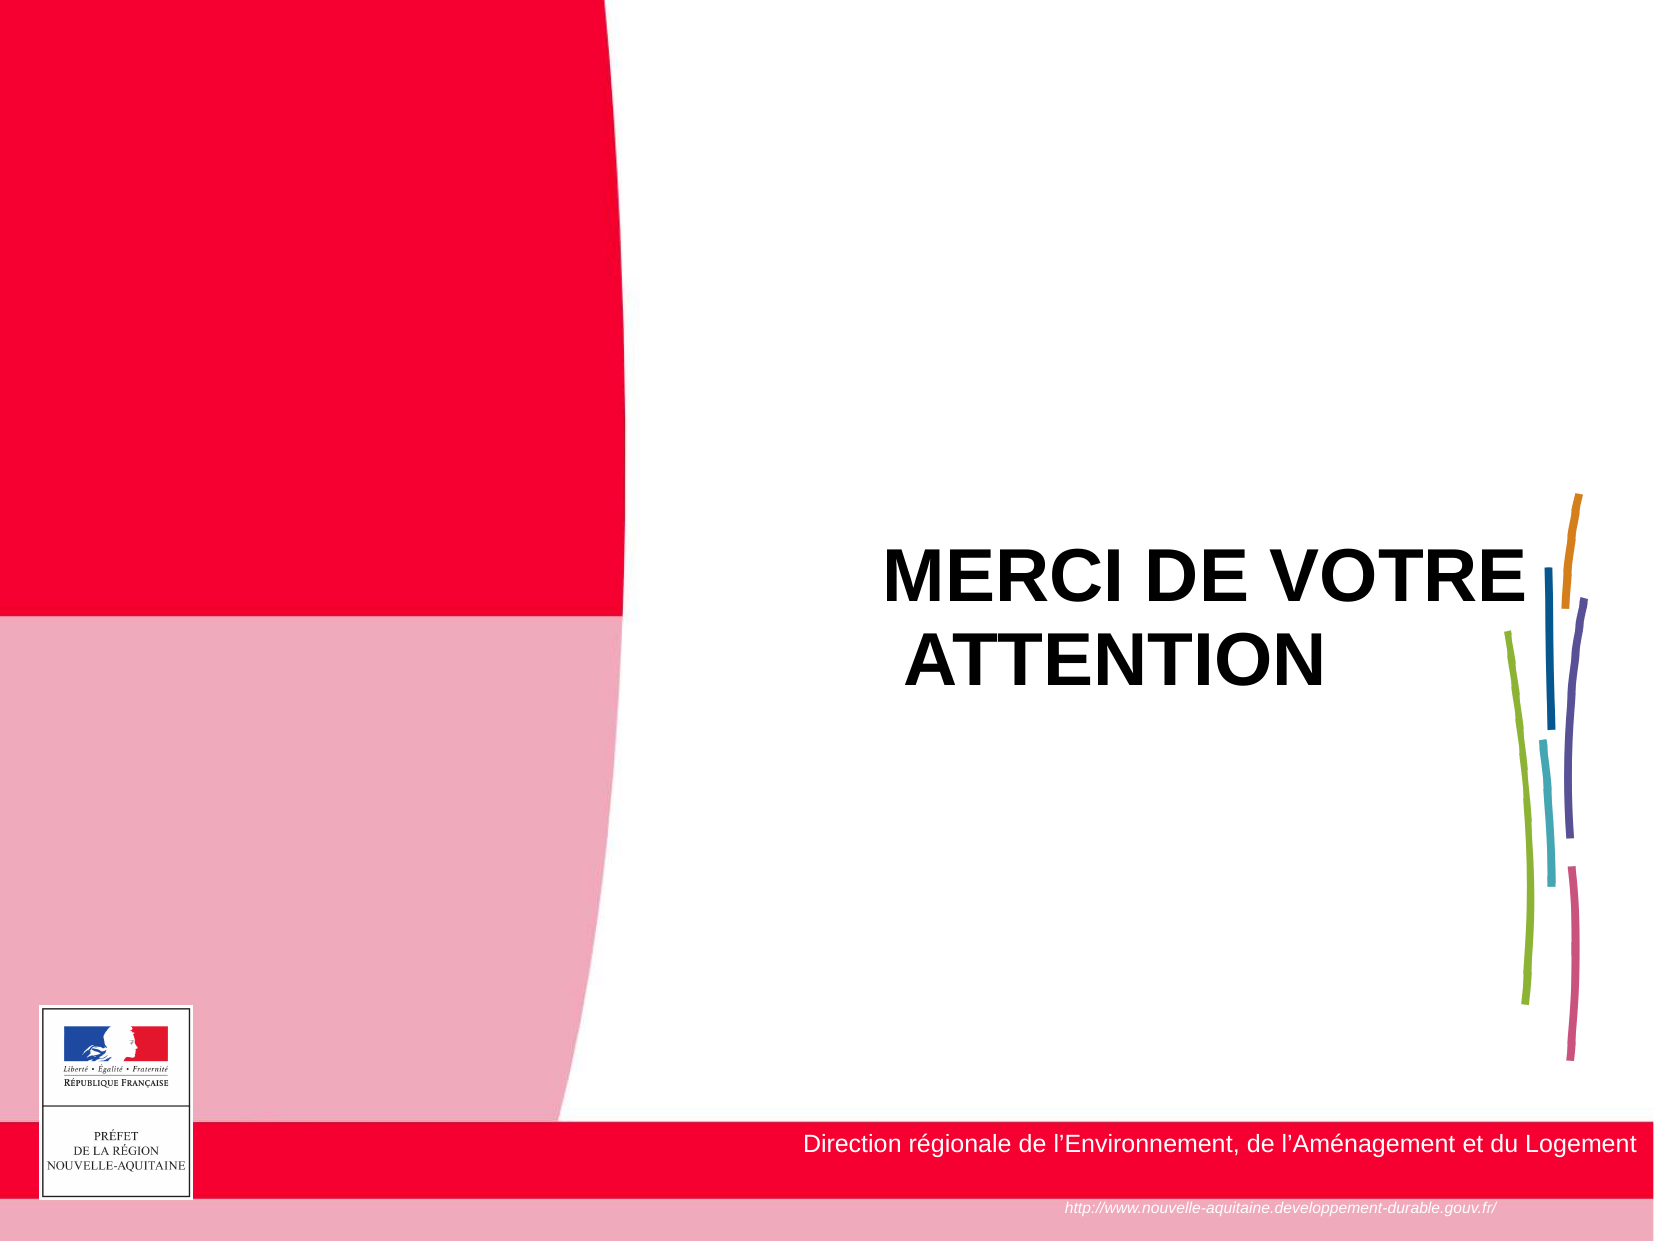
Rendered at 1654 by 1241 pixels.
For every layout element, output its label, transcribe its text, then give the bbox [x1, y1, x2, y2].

picture [0, 0, 1654, 1241]
text_box MERCI DE VOTRE ATTENTION [867, 526, 1544, 710]
